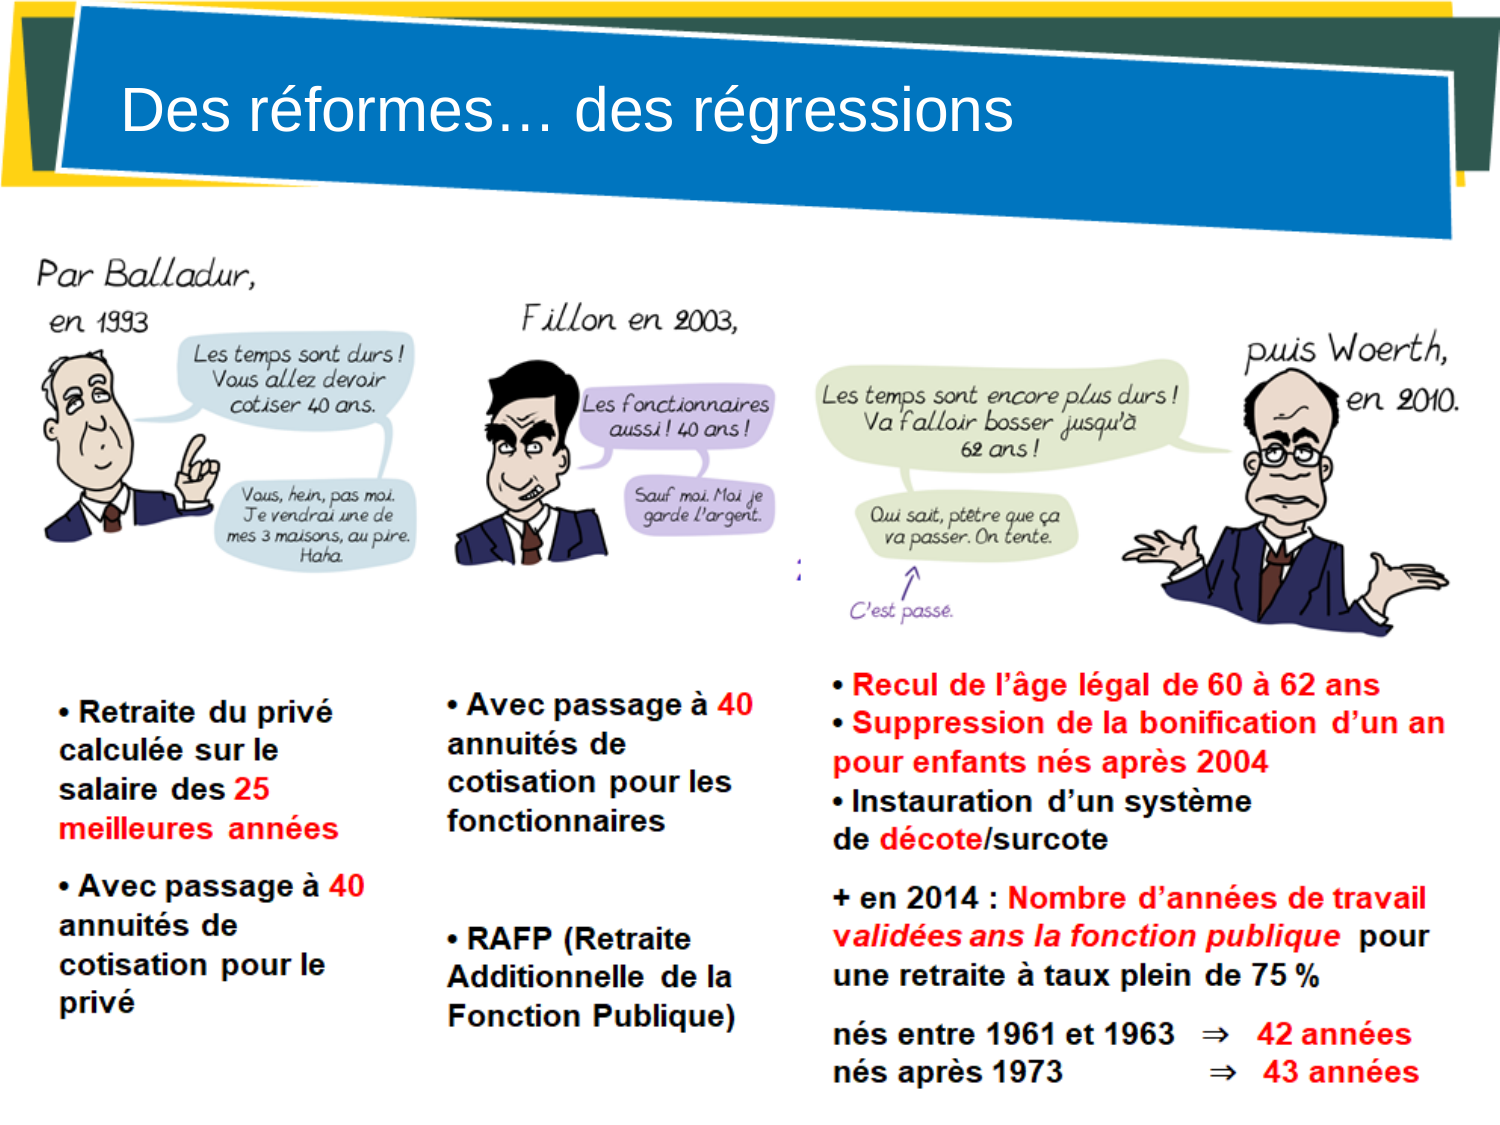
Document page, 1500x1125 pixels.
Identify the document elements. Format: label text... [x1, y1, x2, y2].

picture [0, 0, 1500, 1110]
text_box Des réformes… des régressions [105, 53, 1398, 185]
